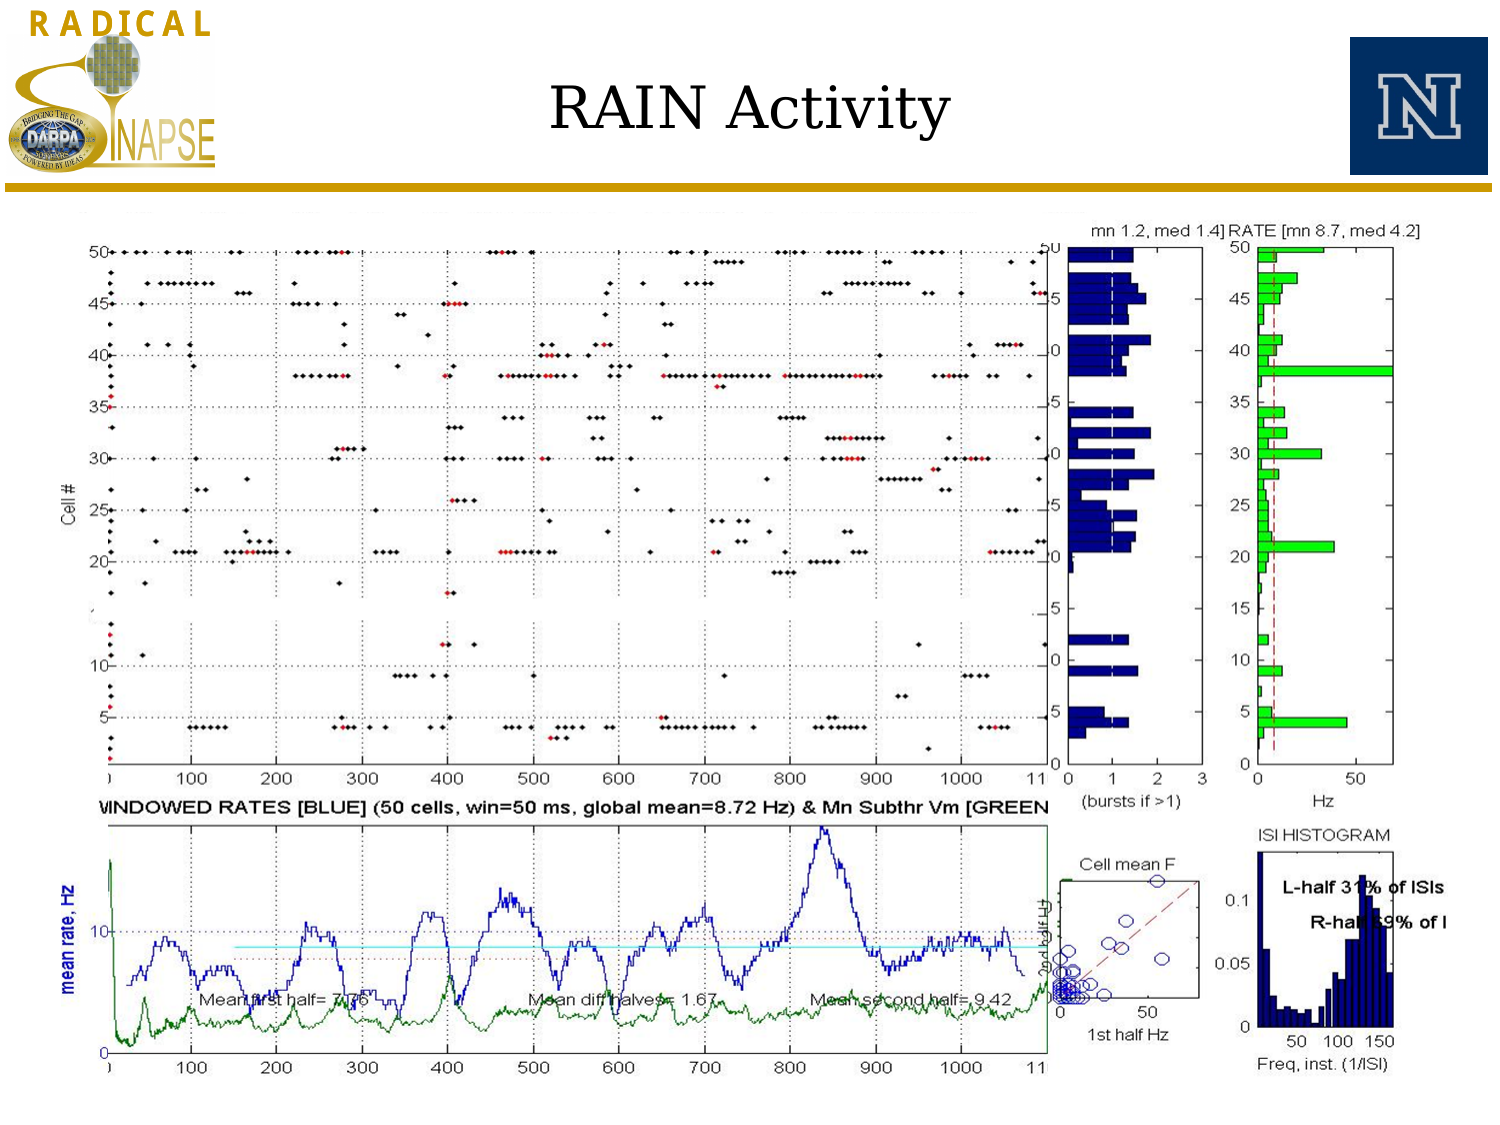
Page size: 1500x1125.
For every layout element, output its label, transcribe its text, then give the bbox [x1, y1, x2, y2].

picture [61, 212, 1448, 1088]
picture [1350, 37, 1488, 175]
text_box RAIN Activity [275, 62, 1225, 150]
